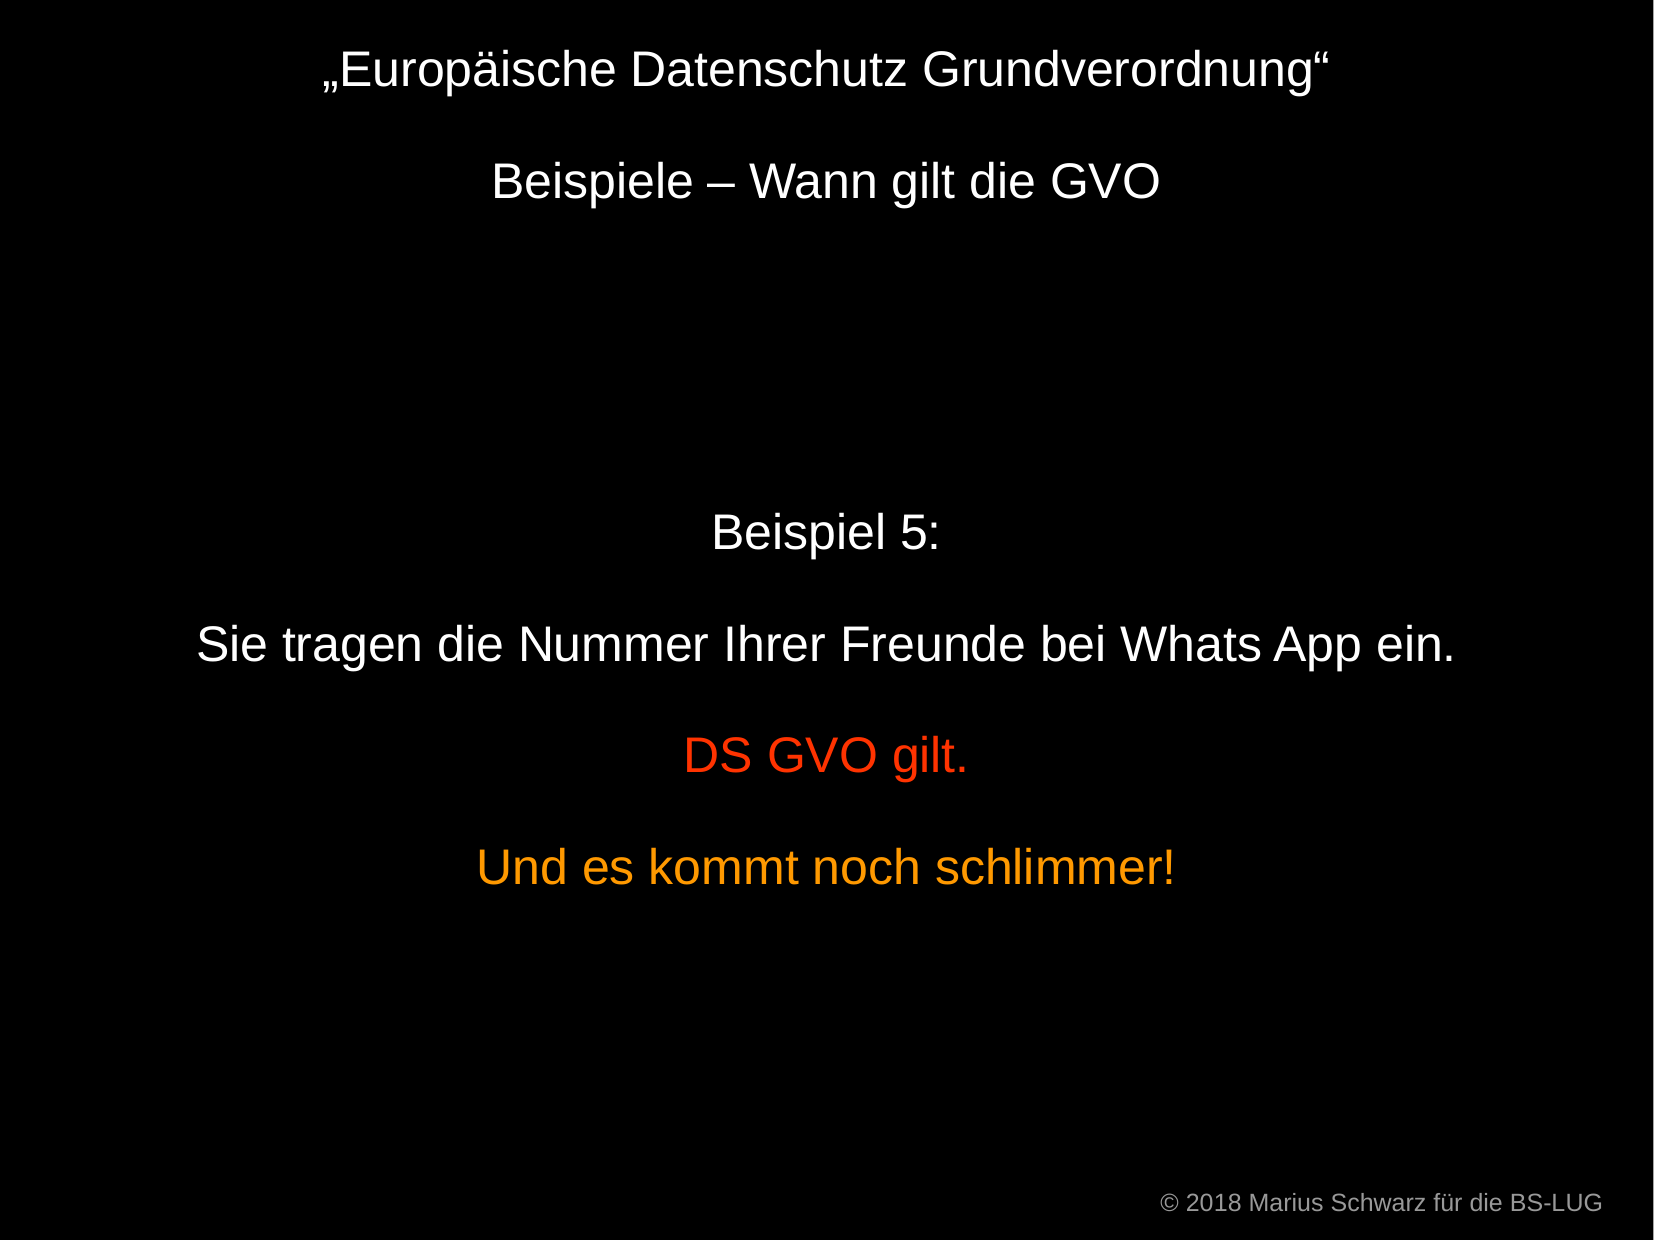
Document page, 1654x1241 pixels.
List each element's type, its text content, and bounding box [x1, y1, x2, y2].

text_box © 2018 Marius Schwarz für die BS-LUG [1145, 1181, 1630, 1224]
title „Europäische Datenschutz Grundverordnung“ Beispiele – Wann gilt die GVO [82, 41, 1571, 209]
text_box Beispiel 5: Sie tragen die Nummer Ihrer Freunde bei Whats App ein. DS GVO gilt. Und es kommt noch schlimmer! [82, 290, 1571, 1109]
